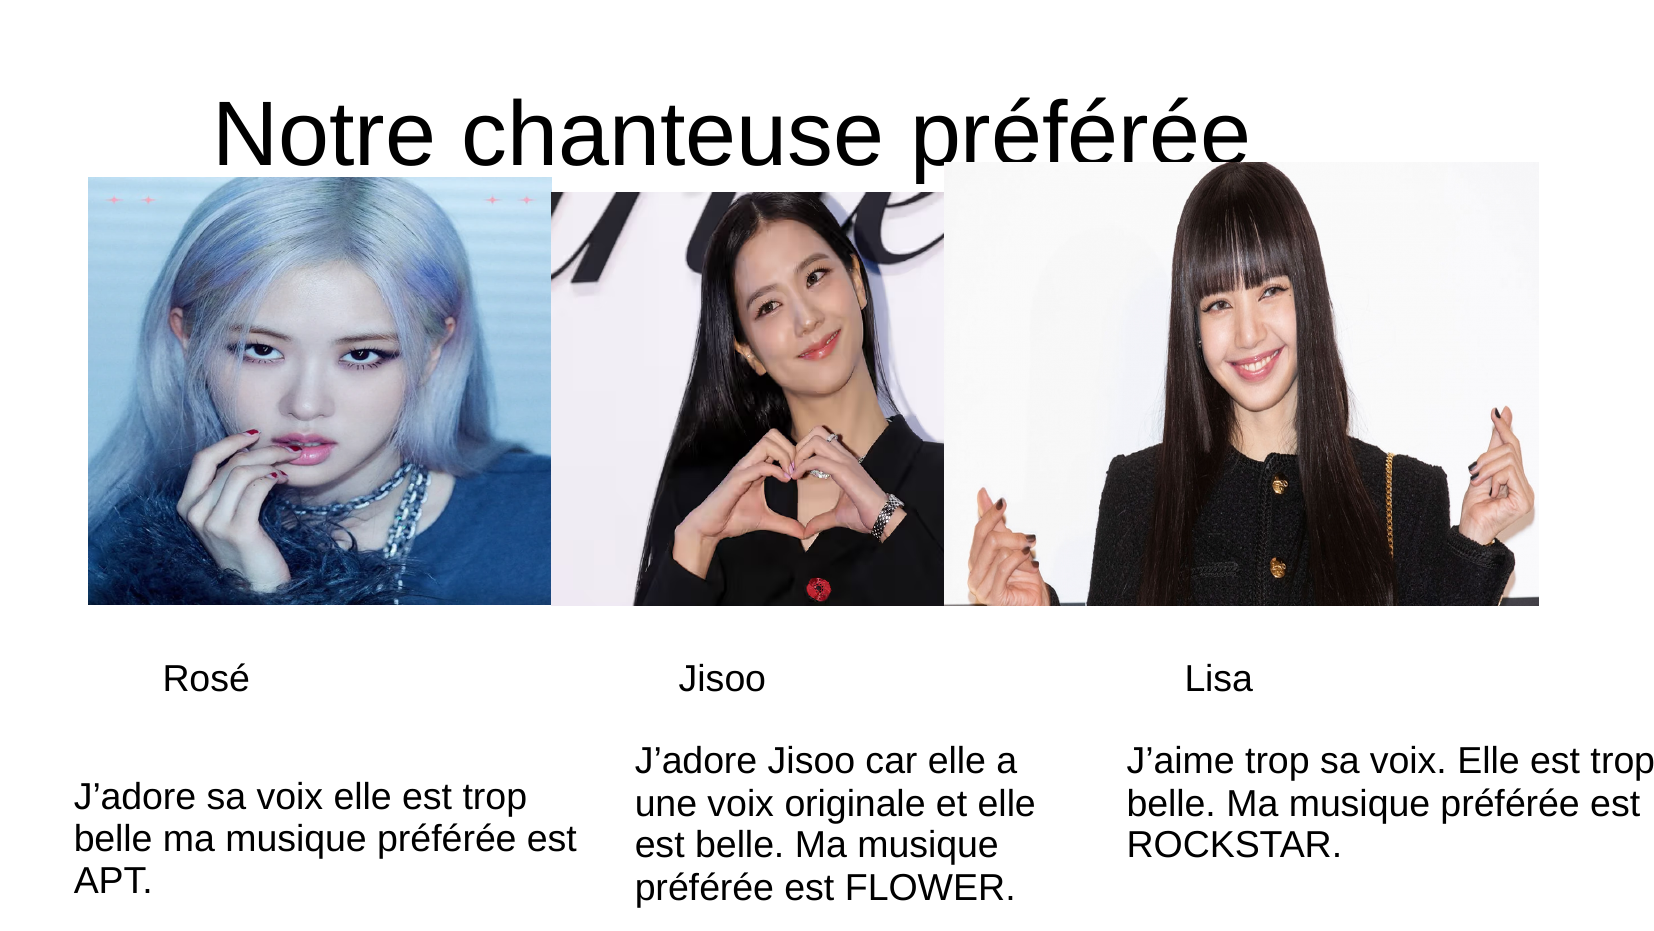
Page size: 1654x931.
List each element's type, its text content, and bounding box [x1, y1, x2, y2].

text_box J’aime trop sa voix. Elle est trop belle. Ma musique préférée est ROCKSTAR. [1111, 732, 1654, 879]
text_box Rosé Jisoo Lisa [147, 649, 1353, 709]
title Notre chanteuse préférée [0, 51, 1477, 207]
picture [88, 162, 1539, 606]
text_box J’adore Jisoo car elle a une voix originale et elle est belle. Ma musique préférée est FLOWER. [620, 732, 1097, 922]
text_box J’adore sa voix elle est trop belle ma musique préférée est APT. [59, 767, 592, 914]
